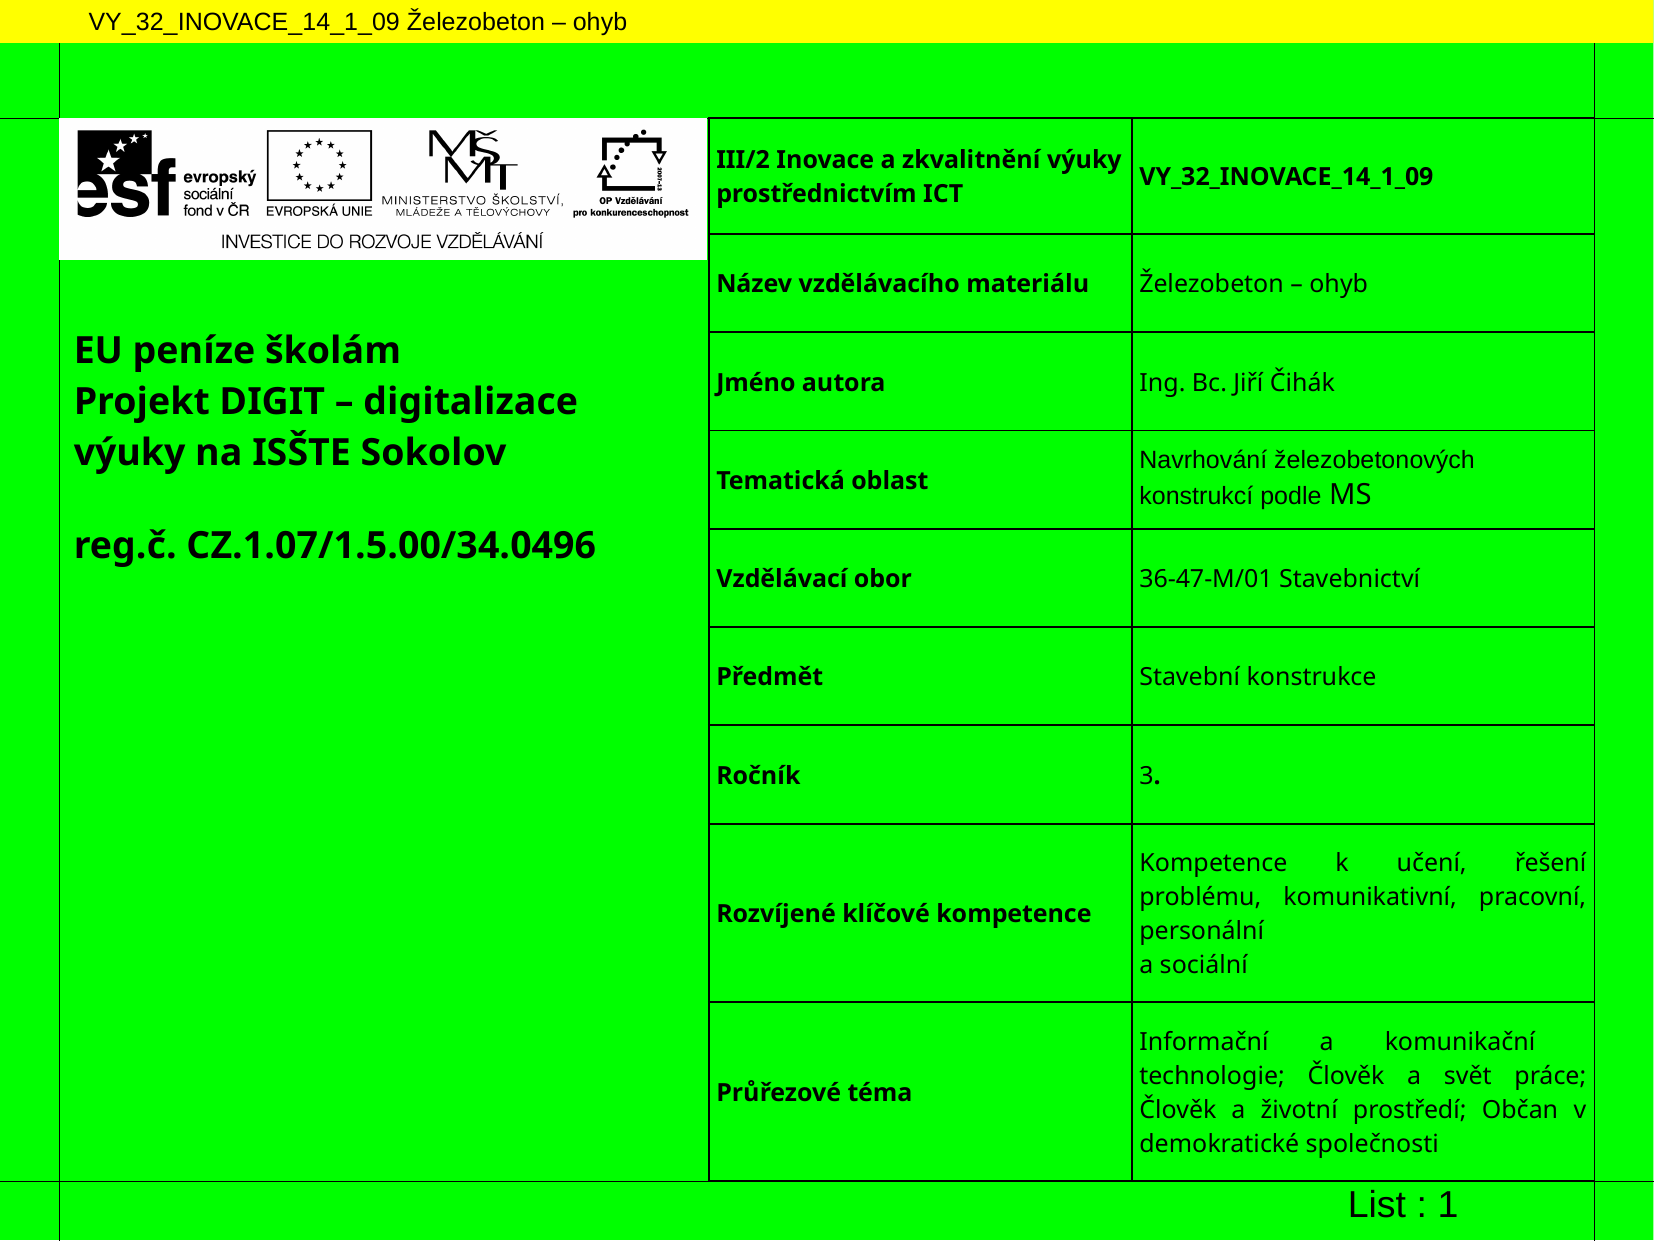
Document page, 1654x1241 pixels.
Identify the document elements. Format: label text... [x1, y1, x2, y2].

table_cell Předmět [710, 628, 1131, 724]
picture [59, 118, 707, 260]
table_cell Název vzdělávacího materiálu [710, 235, 1131, 331]
text_box List : <číslo> [1357, 1176, 1599, 1241]
table_cell Ing. Bc. Jiří Čihák [1133, 333, 1594, 430]
table_cell 3. [1133, 726, 1594, 823]
table_cell Tematická oblast [710, 431, 1131, 528]
text_box VY_32_INOVACE_14_1_09 Železobeton – ohyb [0, 0, 1654, 43]
table_cell Navrhování železobetonových konstrukcí podle MS [1133, 431, 1594, 528]
table_header VY_32_INOVACE_14_1_09 [1133, 119, 1594, 233]
table_cell Ročník [710, 726, 1131, 823]
table_cell Jméno autora [710, 333, 1131, 430]
table_cell Rozvíjené klíčové kompetence [710, 825, 1131, 1001]
table_cell Železobeton – ohyb [1133, 235, 1594, 331]
table_cell Průřezové téma [710, 1003, 1131, 1180]
table_cell 36-47-M/01 Stavebnictví [1133, 530, 1594, 626]
text_box EU peníze školám Projekt DIGIT – digitalizace výuky na ISŠTE Sokolov reg.č. CZ.1.07/1.5.00/34.0496 [59, 315, 680, 562]
table_cell Informační a komunikační technologie; Člověk a svět práce; Člověk a životní prostředí; Občan v demokratické společnosti [1133, 1003, 1594, 1180]
table_cell Stavební konstrukce [1133, 628, 1594, 724]
table_header III/2 Inovace a zkvalitnění výuky prostřednictvím ICT [710, 119, 1131, 233]
table_cell Kompetence k učení, řešení problému, komunikativní, pracovní, personální a sociální [1133, 825, 1594, 1001]
table_cell Vzdělávací obor [710, 530, 1131, 626]
